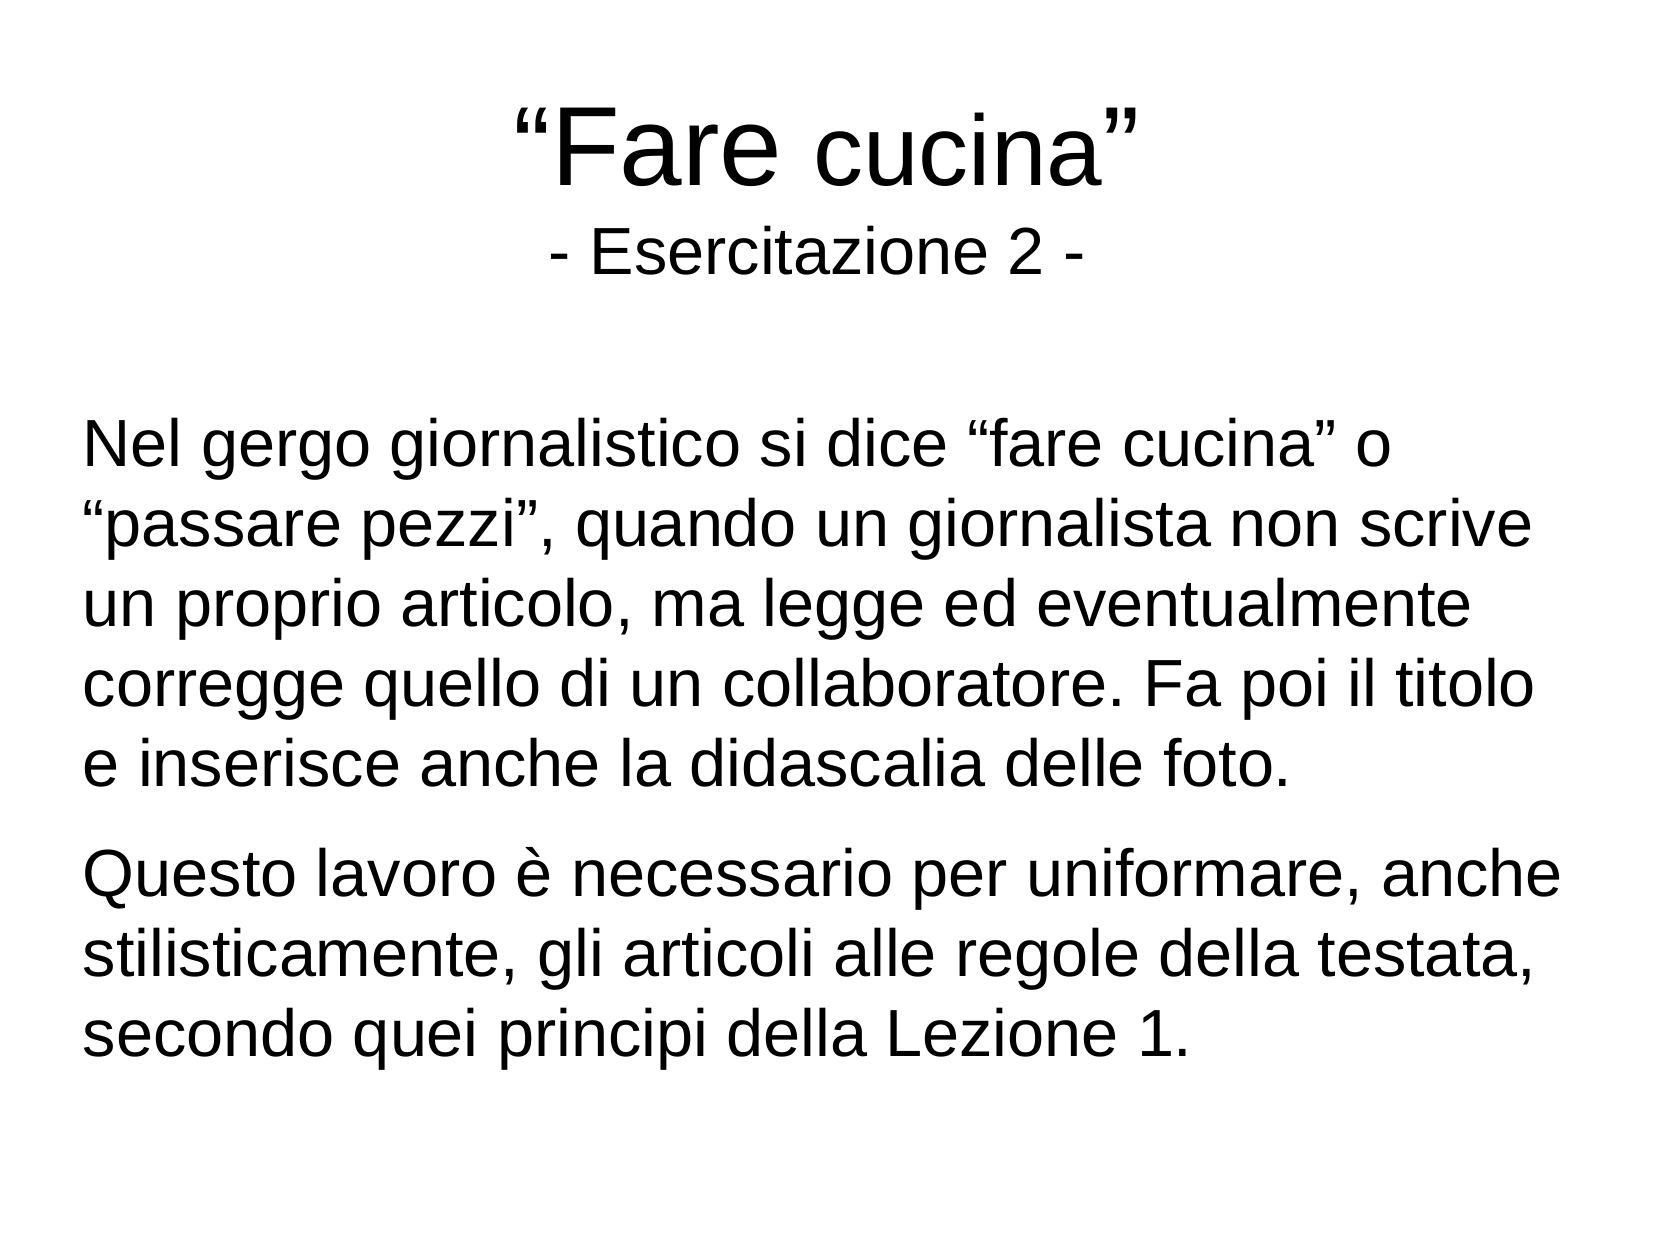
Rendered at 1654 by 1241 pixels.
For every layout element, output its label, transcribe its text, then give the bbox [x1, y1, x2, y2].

title “Fare cucina” - Esercitazione 2 - [82, 49, 1571, 290]
list Nel gergo giornalistico si dice “fare cucina” o “passare pezzi”, quando un giornalista non scrive un proprio articolo, ma legge ed eventualmente corregge quello di un collaboratore. Fa poi il titolo e inserisce anche la didascalia delle foto. Questo lavoro è necessario per uniformare, anche stilisticamente, gli articoli alle regole della testata, secondo quei principi della Lezione 1. [82, 290, 1571, 1109]
